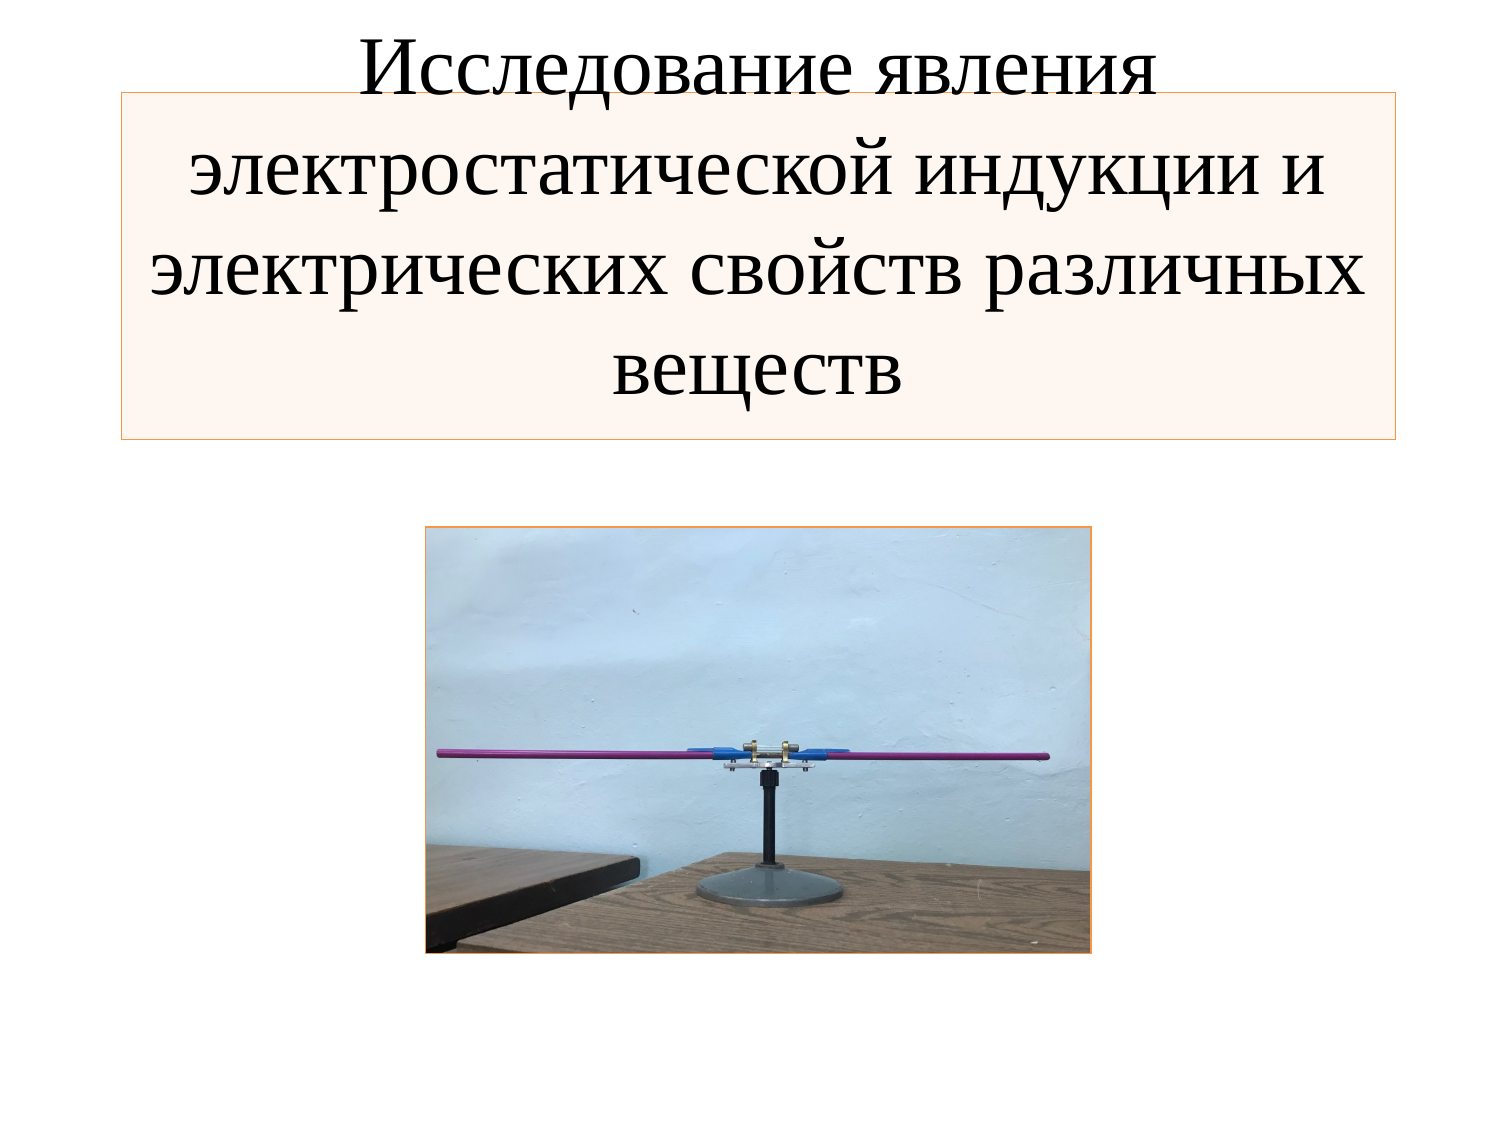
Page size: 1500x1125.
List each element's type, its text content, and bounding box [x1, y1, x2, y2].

picture [426, 527, 1091, 953]
text_box Исследование явления электростатической индукции и электрических свойств различных веществ [121, 92, 1396, 440]
